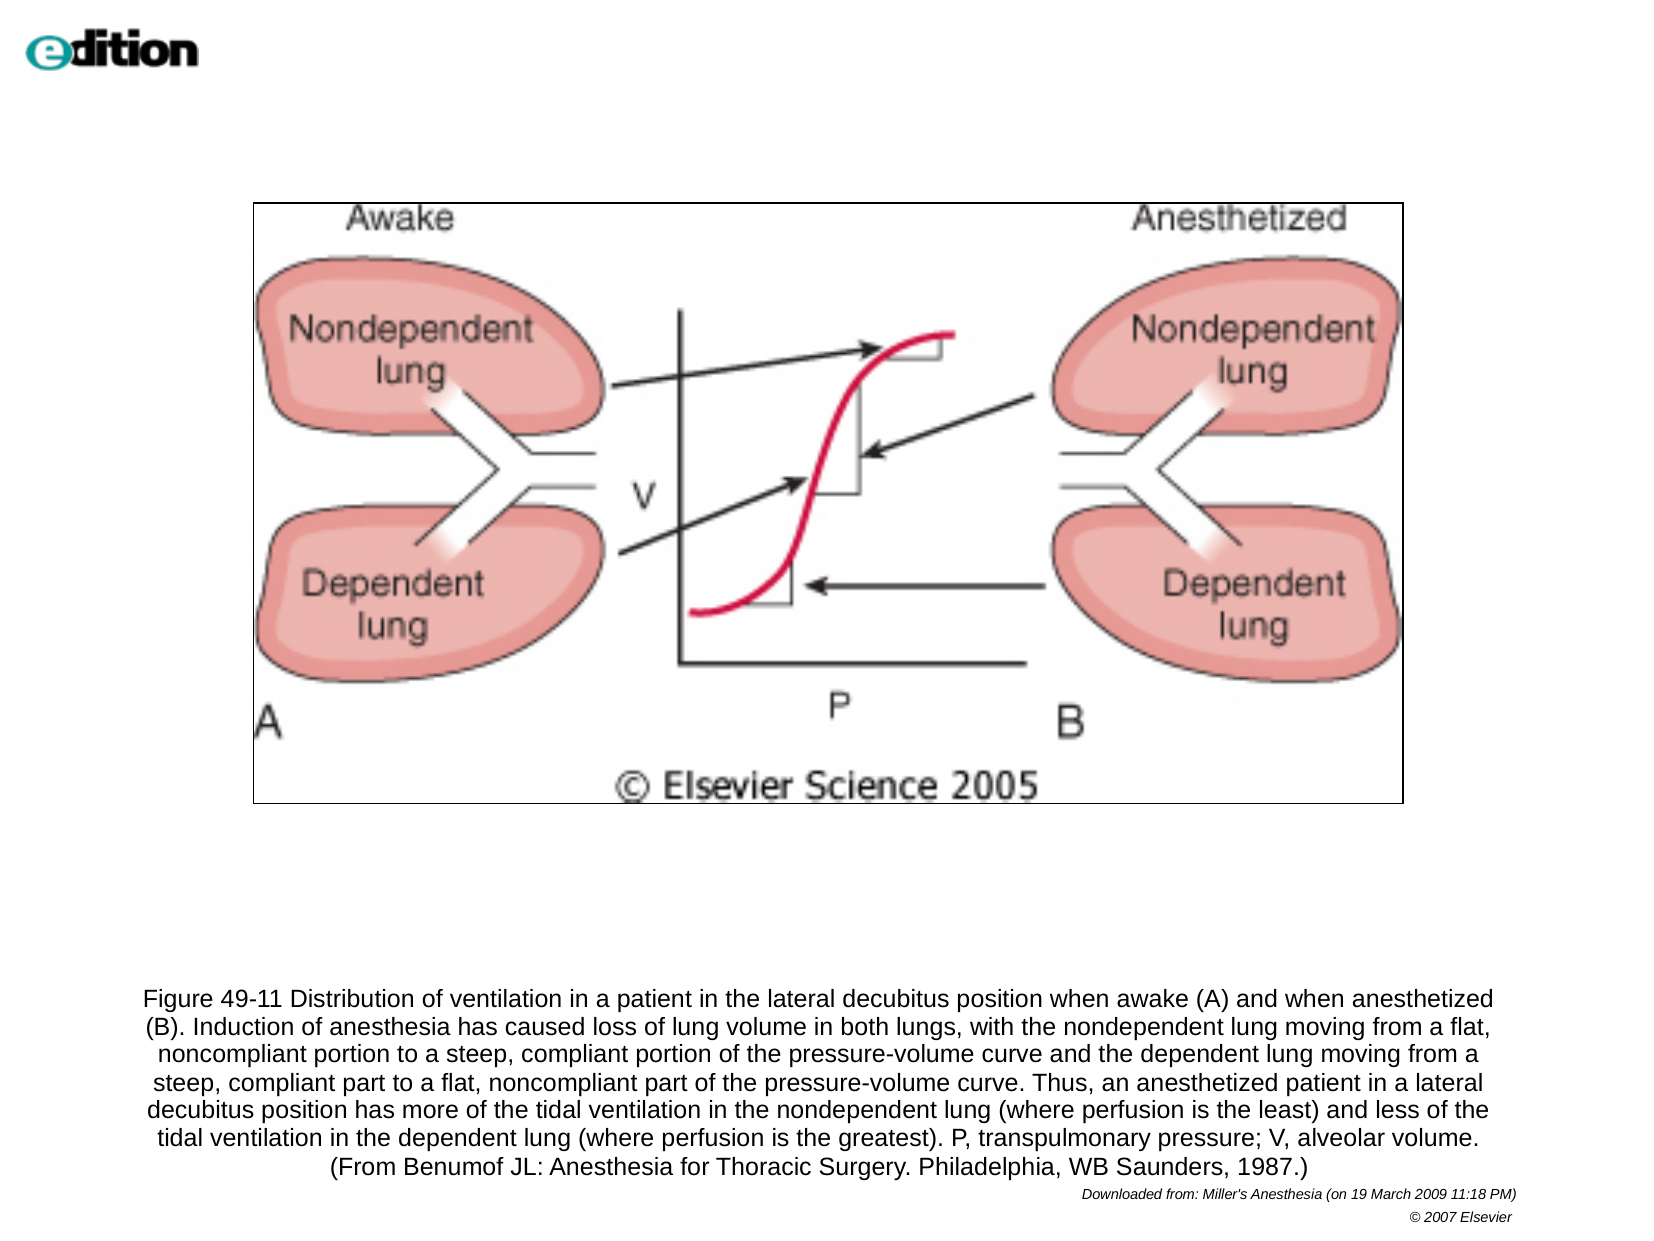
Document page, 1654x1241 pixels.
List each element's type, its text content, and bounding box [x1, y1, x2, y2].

picture [254, 203, 1403, 803]
text_box © 2007 Elsevier [723, 1201, 1531, 1234]
picture [19, 20, 199, 78]
text_box Downloaded from: Miller's Anesthesia (on 19 March 2009 11:18 PM) [724, 1178, 1532, 1211]
text_box Figure 49-11 Distribution of ventilation in a patient in the lateral decubitus position when awake (A) and when anesthetized (B). Induction of anesthesia has caused loss of lung volume in both lungs, with the nondependent lung moving from a flat, noncompliant portion to a steep, compliant portion of the pressure-volume curve and the dependent lung moving from a steep, compliant part to a flat, noncompliant part of the pressure-volume curve. Thus, an anesthetized patient in a lateral decubitus position has more of the tidal ventilation in the nondependent lung (where perfusion is the least) and less of the tidal ventilation in the dependent lung (where perfusion is the greatest). P, transpulmonary pressure; V, alveolar volume. (From Benumof JL: Anesthesia for Thoracic Surgery. Philadelphia, WB Saunders, 1987.) [110, 976, 1530, 1188]
